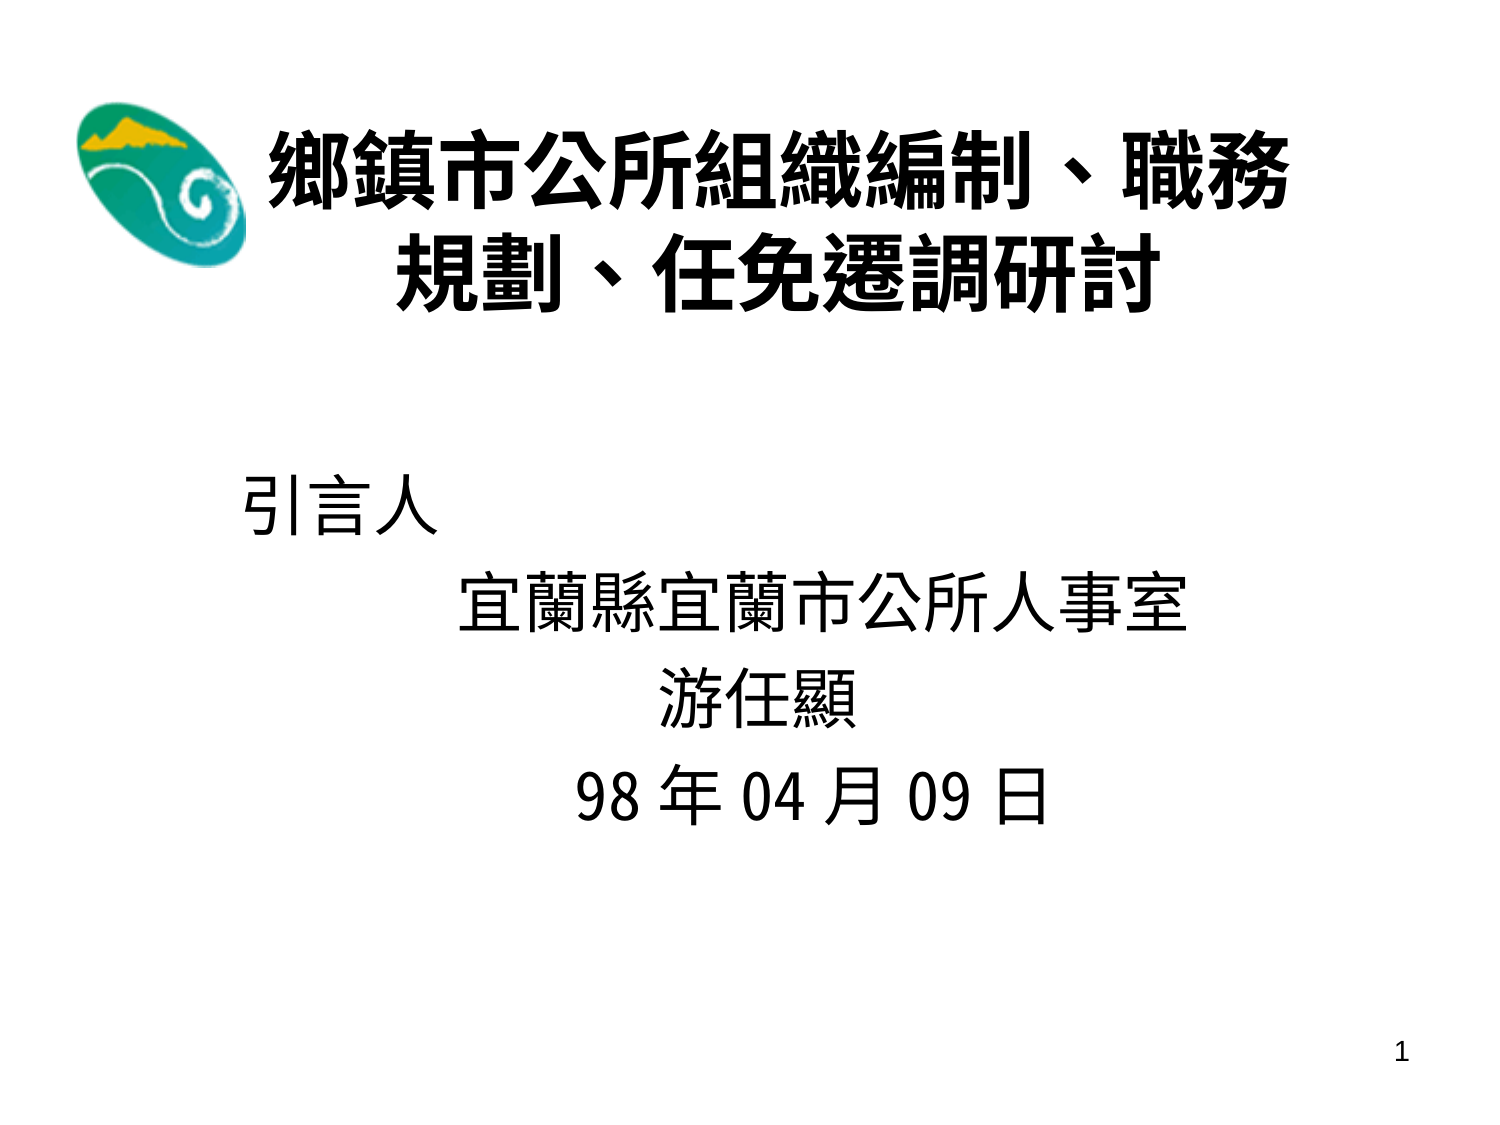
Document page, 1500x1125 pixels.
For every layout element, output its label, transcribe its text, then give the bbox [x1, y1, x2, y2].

title 鄉鎮市公所組織編制、職務規劃、任免遷調研討 [230, 101, 1329, 339]
picture [76, 101, 246, 268]
subtitle 引言人 宜蘭縣宜蘭市公所人事室 游任顯 98年04月09日 [225, 456, 1276, 925]
